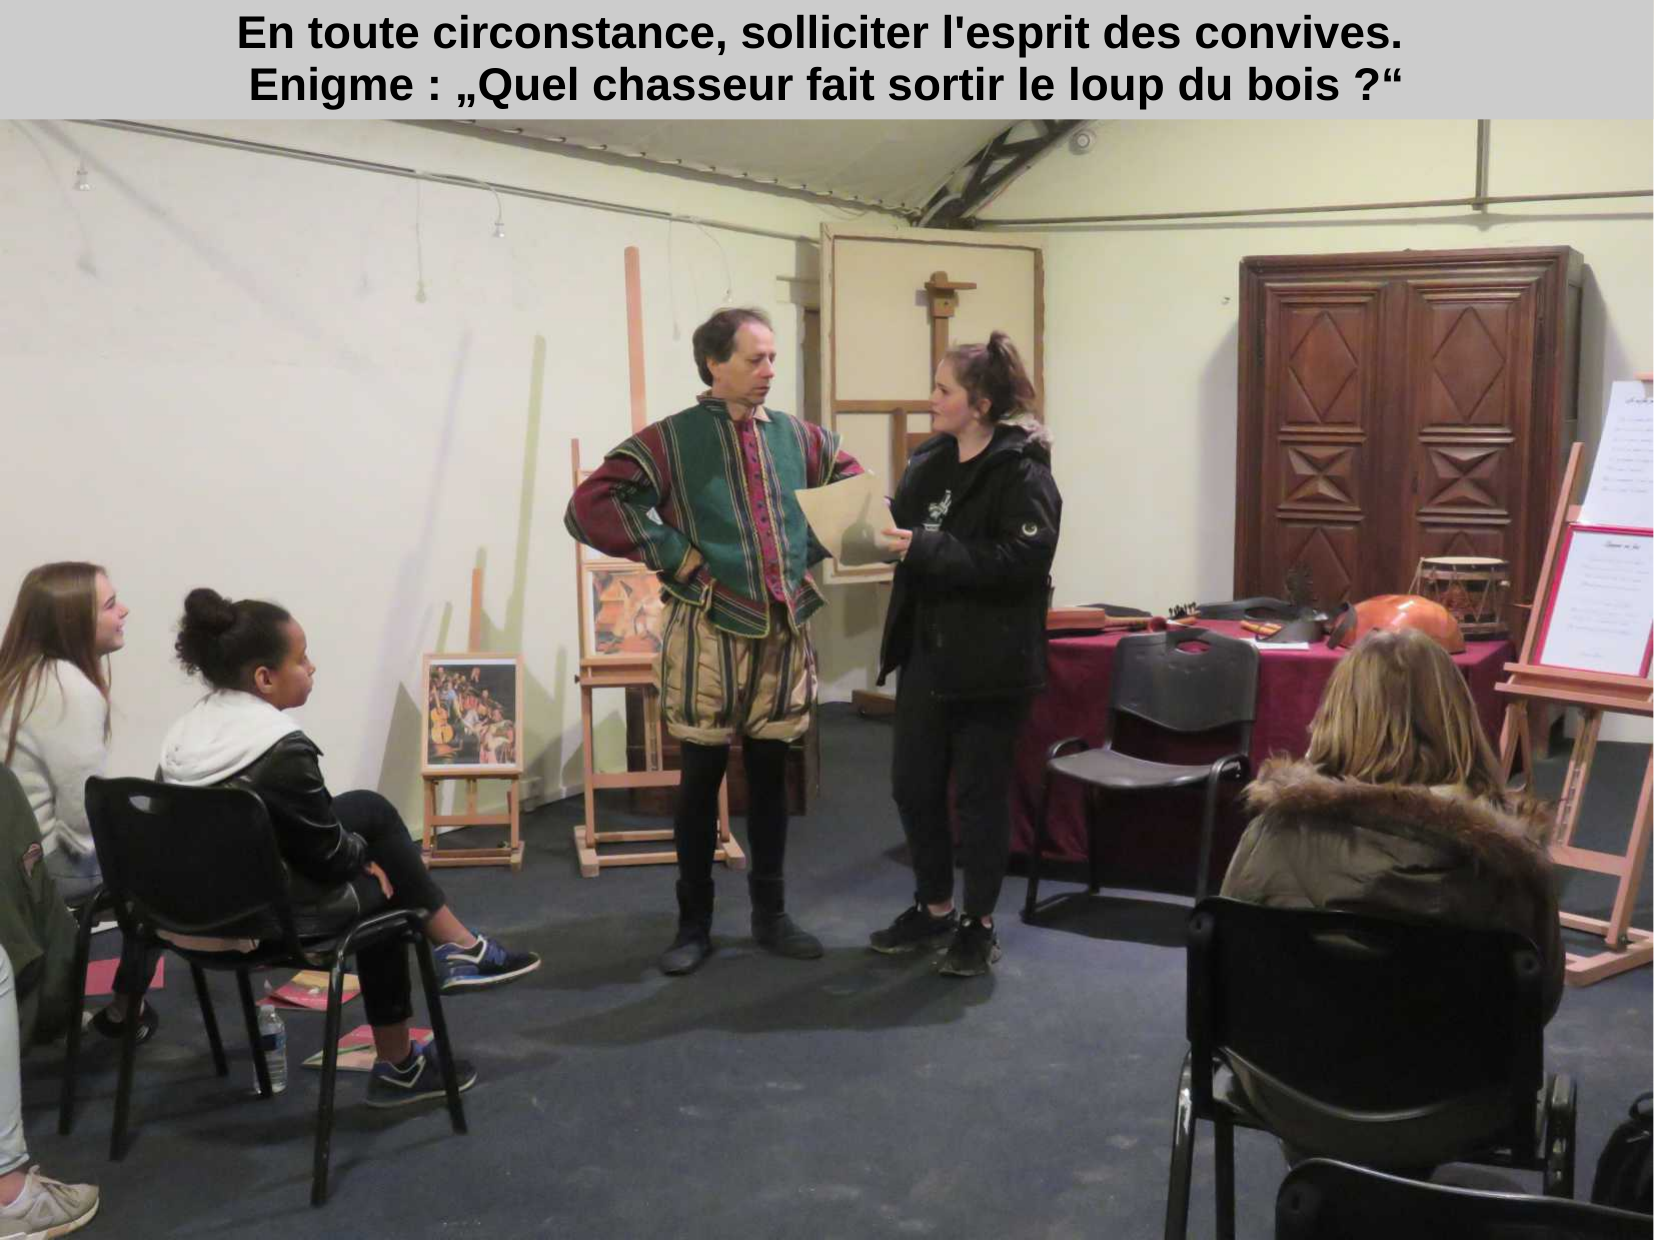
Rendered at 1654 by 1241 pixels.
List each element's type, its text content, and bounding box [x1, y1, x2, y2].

picture [0, 120, 1654, 1241]
text_box En toute circonstance, solliciter l'esprit des convives. Enigme : „Quel chasseur fait sortir le loup du bois ?“ [0, 0, 1654, 120]
